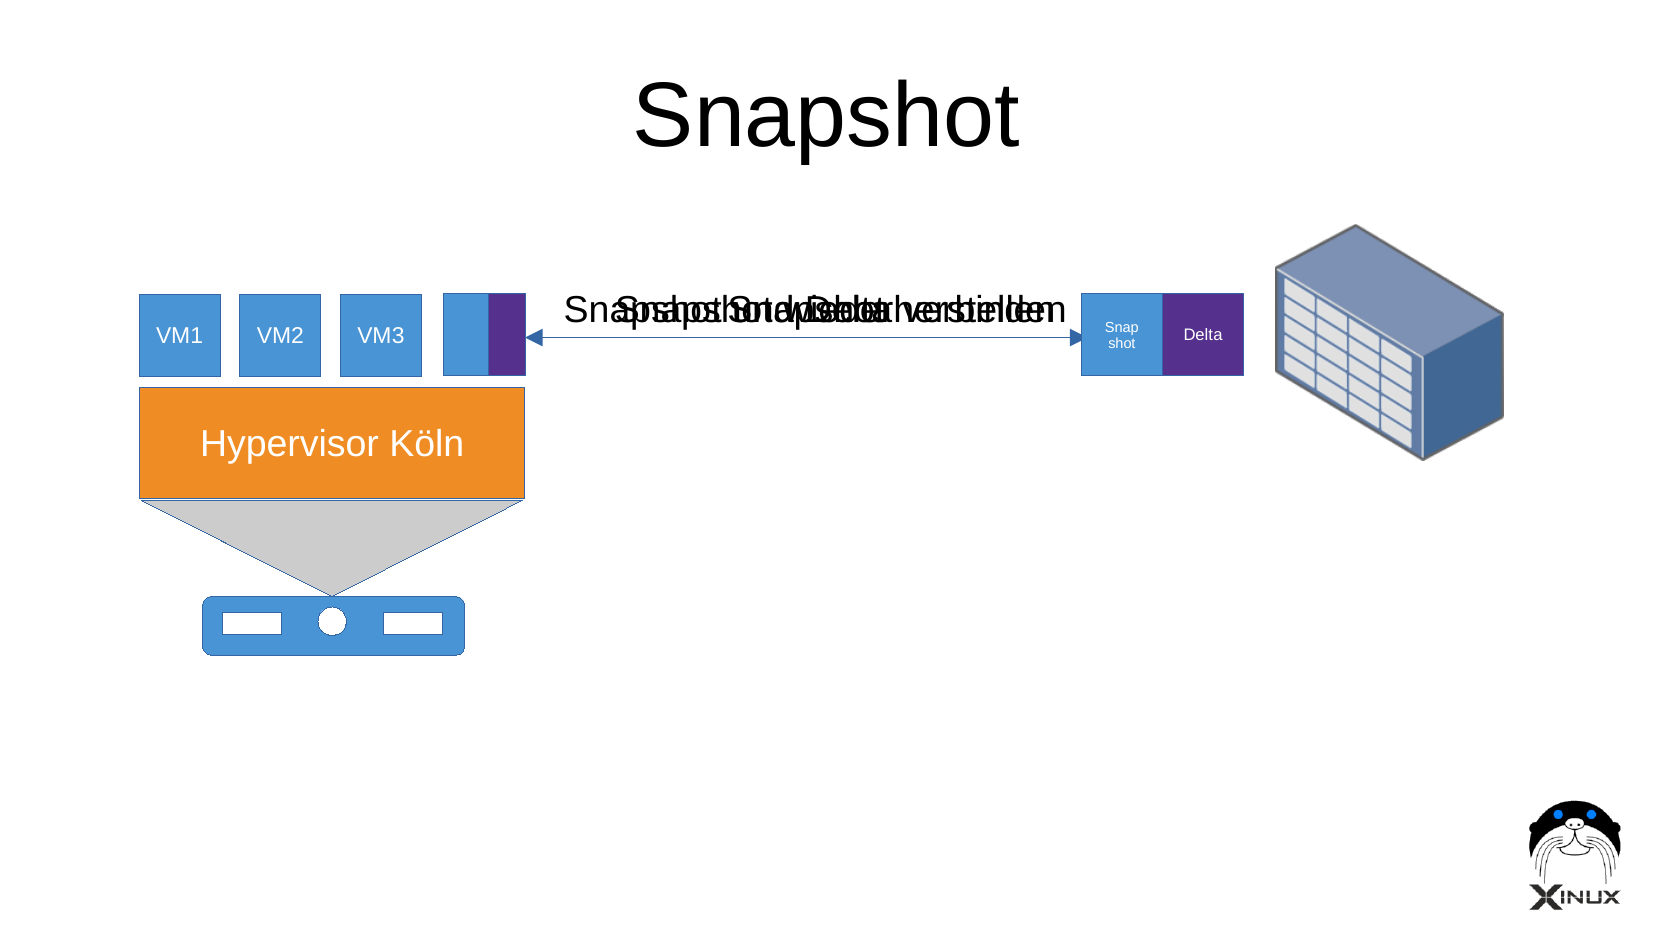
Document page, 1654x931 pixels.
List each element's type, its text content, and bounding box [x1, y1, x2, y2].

picture [1500, 780, 1651, 931]
text_box [443, 293, 526, 376]
text_box Snapshot und Delta verbinden [548, 280, 1082, 338]
text_box VM2 [239, 294, 321, 377]
text_box VM1 [139, 294, 221, 377]
text_box Snap shot [1081, 293, 1163, 376]
picture [1275, 224, 1504, 461]
title Snapshot [82, 37, 1571, 193]
text_box Delta [1163, 293, 1244, 376]
text_box [141, 500, 523, 656]
text_box VM3 [340, 294, 422, 377]
text_box Hypervisor Köln [139, 387, 525, 499]
